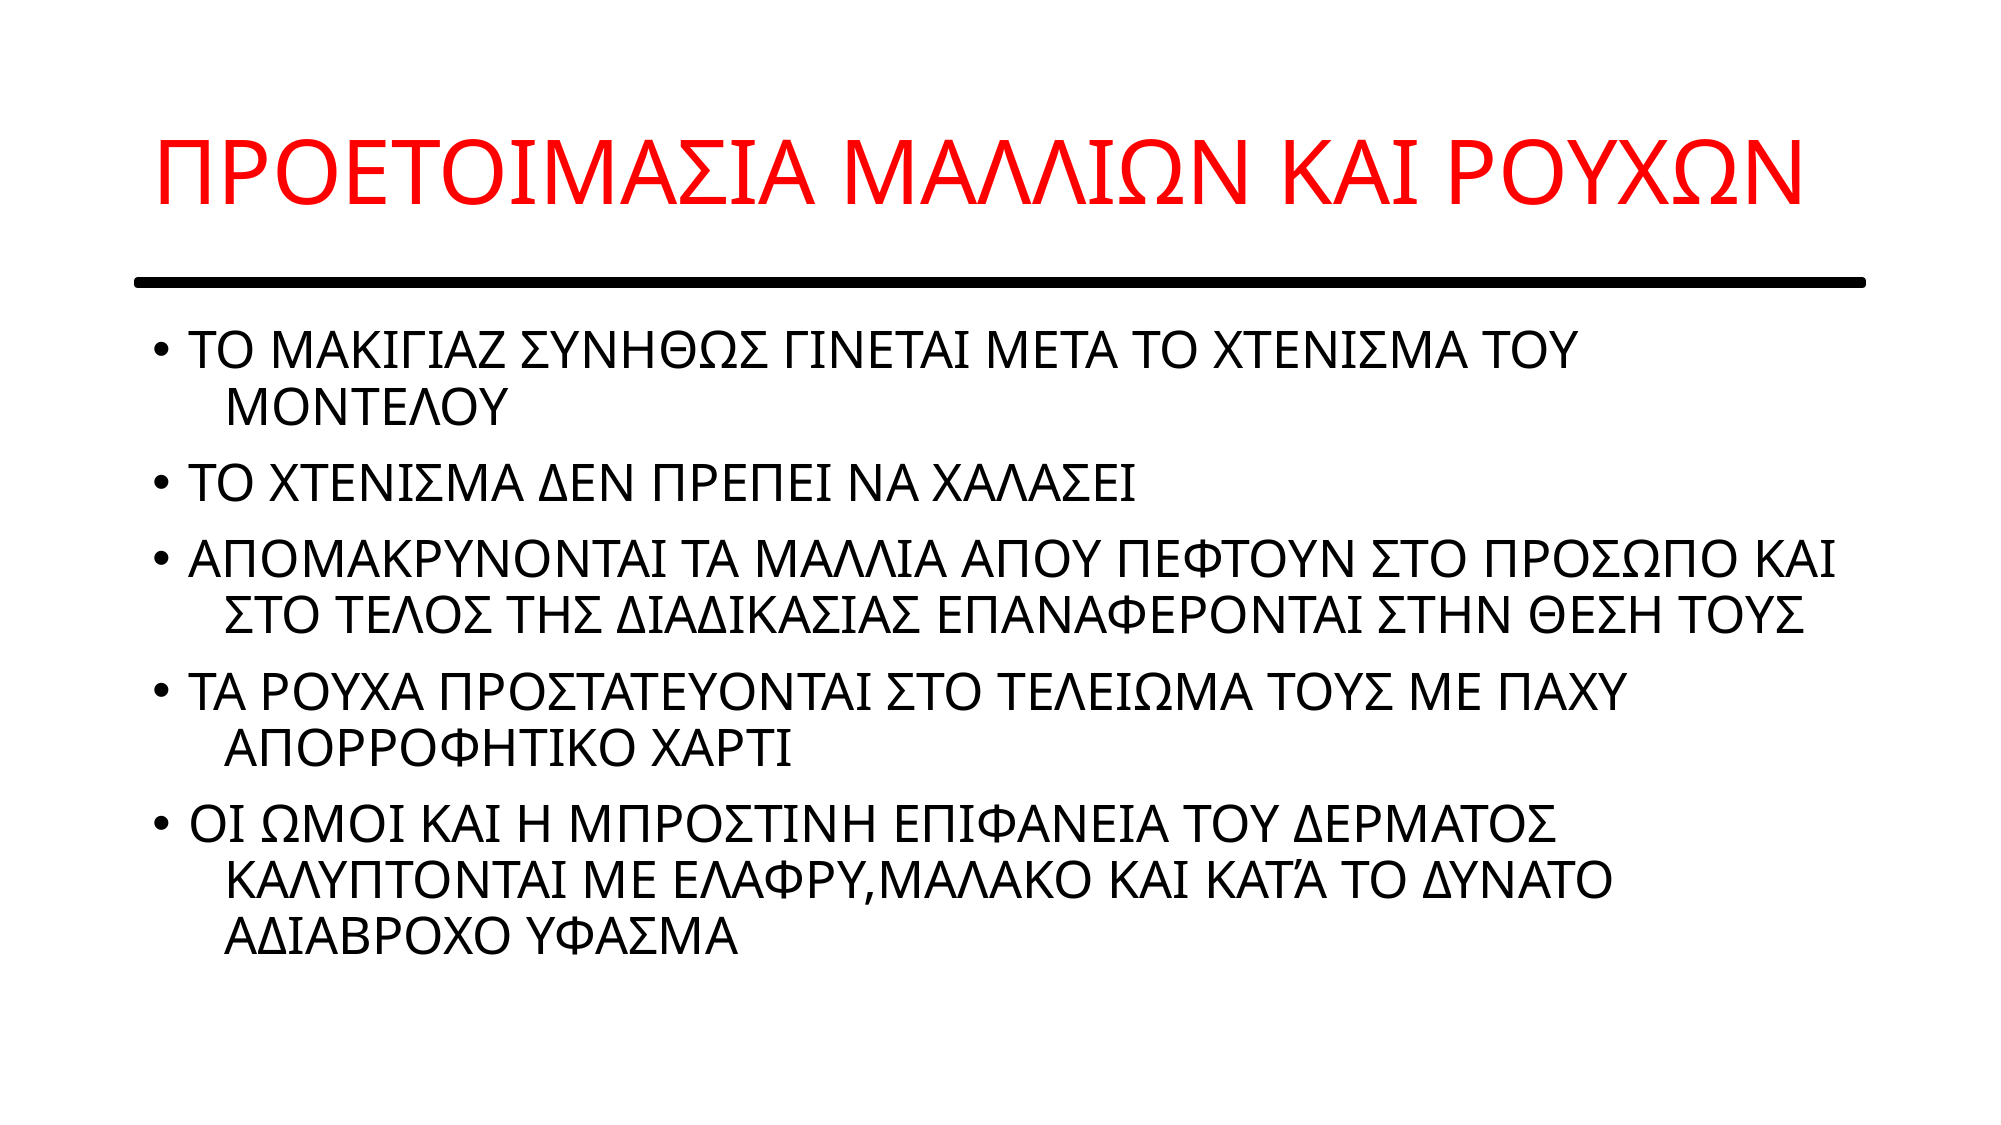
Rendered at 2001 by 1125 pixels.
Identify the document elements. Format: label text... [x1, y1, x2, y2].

title ΠΡΟΕΤΟΙΜΑΣΙΑ ΜΑΛΛΙΩΝ ΚΑΙ ΡΟΥΧΩΝ [137, 59, 1863, 278]
list ΤΟ ΜΑΚΙΓΙΑΖ ΣΥΝΗΘΩΣ ΓΙΝΕΤΑΙ ΜΕΤΑ ΤΟ ΧΤΕΝΙΣΜΑ ΤΟΥ ΜΟΝΤΕΛΟΥ ΤΟ ΧΤΕΝΙΣΜΑ ΔΕΝ ΠΡΕΠΕΙ ΝΑ ΧΑΛΑΣΕΙ ΑΠΟΜΑΚΡΥΝΟΝΤΑΙ ΤΑ ΜΑΛΛΙΑ ΑΠΟΥ ΠΕΦΤΟΥΝ ΣΤΟ ΠΡΟΣΩΠΟ ΚΑΙ ΣΤΟ ΤΕΛΟΣ ΤΗΣ ΔΙΑΔΙΚΑΣΙΑΣ ΕΠΑΝΑΦΕΡΟΝΤΑΙ ΣΤΗΝ ΘΕΣΗ ΤΟΥΣ ΤΑ ΡΟΥΧΑ ΠΡΟΣΤΑΤΕΥΟΝΤΑΙ ΣΤΟ ΤΕΛΕΙΩΜΑ ΤΟΥΣ ΜΕ ΠΑΧΥ ΑΠΟΡΡΟΦΗΤΙΚΟ ΧΑΡΤΙ ΟΙ ΩΜΟΙ ΚΑΙ Η ΜΠΡΟΣΤΙΝΗ ΕΠΙΦΑΝΕΙΑ ΤΟΥ ΔΕΡΜΑΤΟΣ ΚΑΛΥΠΤΟΝΤΑΙ ΜΕ ΕΛΑΦΡΥ,ΜΑΛΑΚΟ ΚΑΙ ΚΑΤΆ ΤΟ ΔΥΝΑΤΟ ΑΔΙΑΒΡΟΧΟ ΥΦΑΣΜΑ [137, 316, 1863, 1014]
